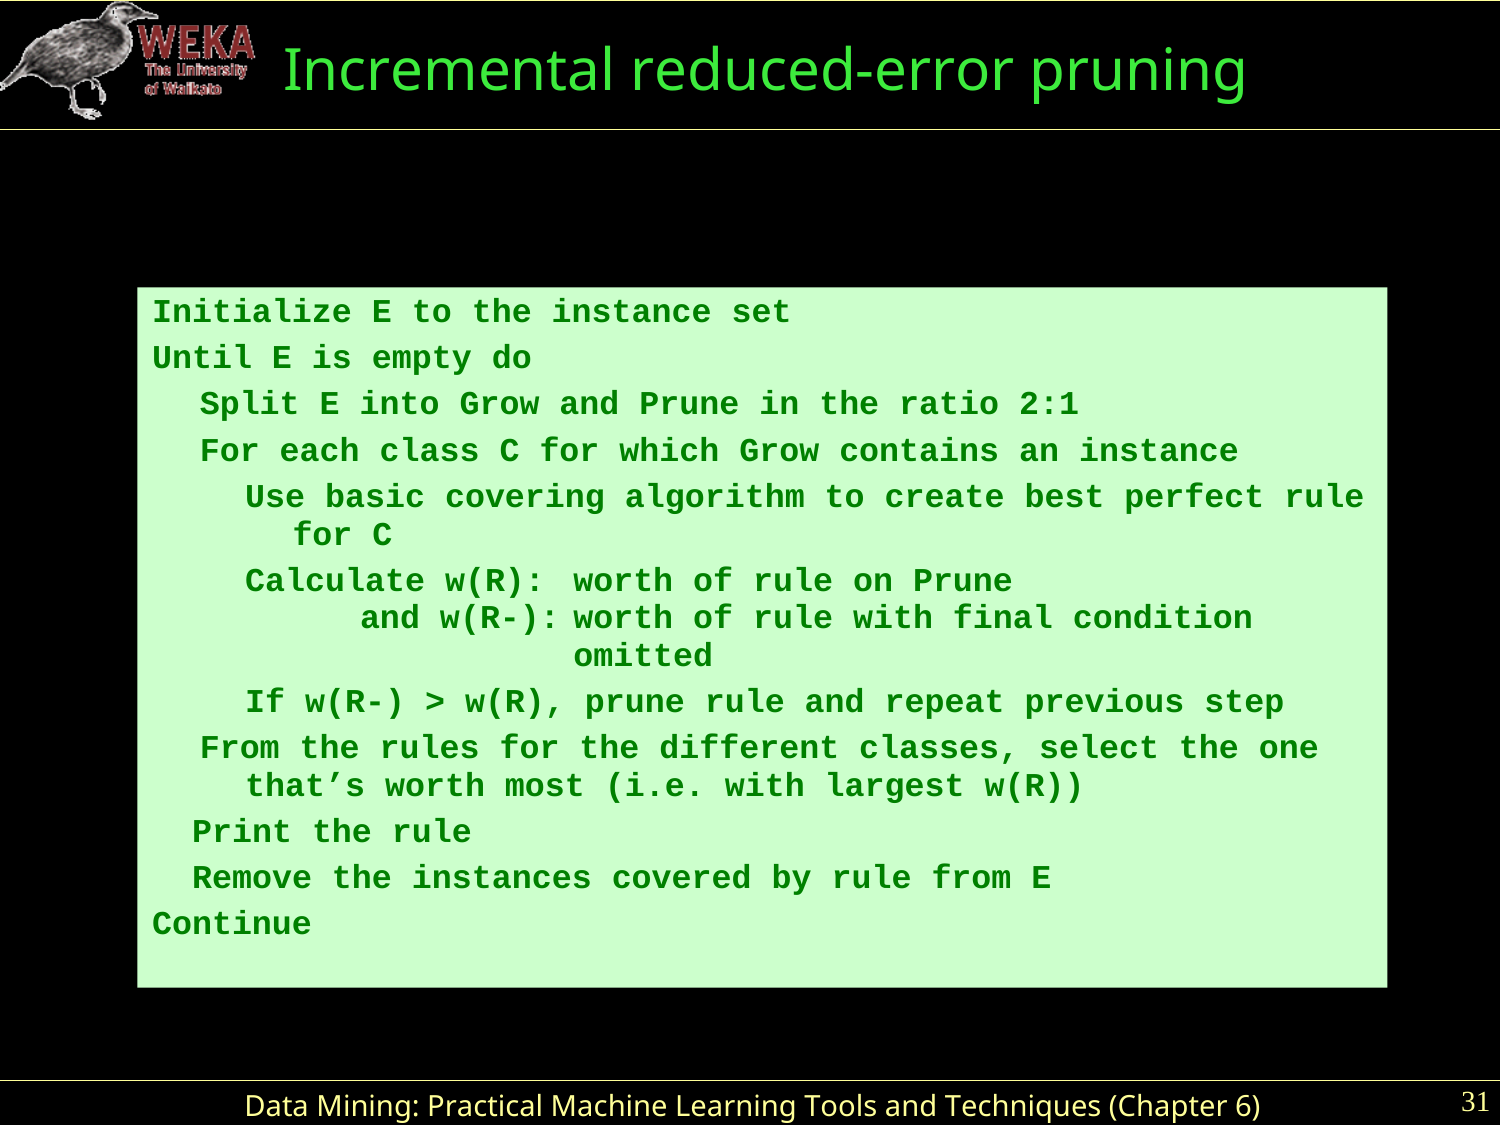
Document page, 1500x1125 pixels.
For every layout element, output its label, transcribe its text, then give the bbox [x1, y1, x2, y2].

picture [0, 1, 266, 129]
text_box Initialize E to the instance set Until E is empty do Split E into Grow and Prune in the ratio 2:1 For each class C for which Grow contains an instance Use basic covering algorithm to create best perfect rule for C Calculate w(R): worth of rule on Prune and w(R-): worth of rule with final condition omitted If w(R-) > w(R), prune rule and repeat previous step From the rules for the different classes, select the one that’s worth most (i.e. with largest w(R)) Print the rule Remove the instances covered by rule from E Continue [137, 287, 1388, 988]
title Incremental reduced-error pruning [268, 0, 1500, 148]
